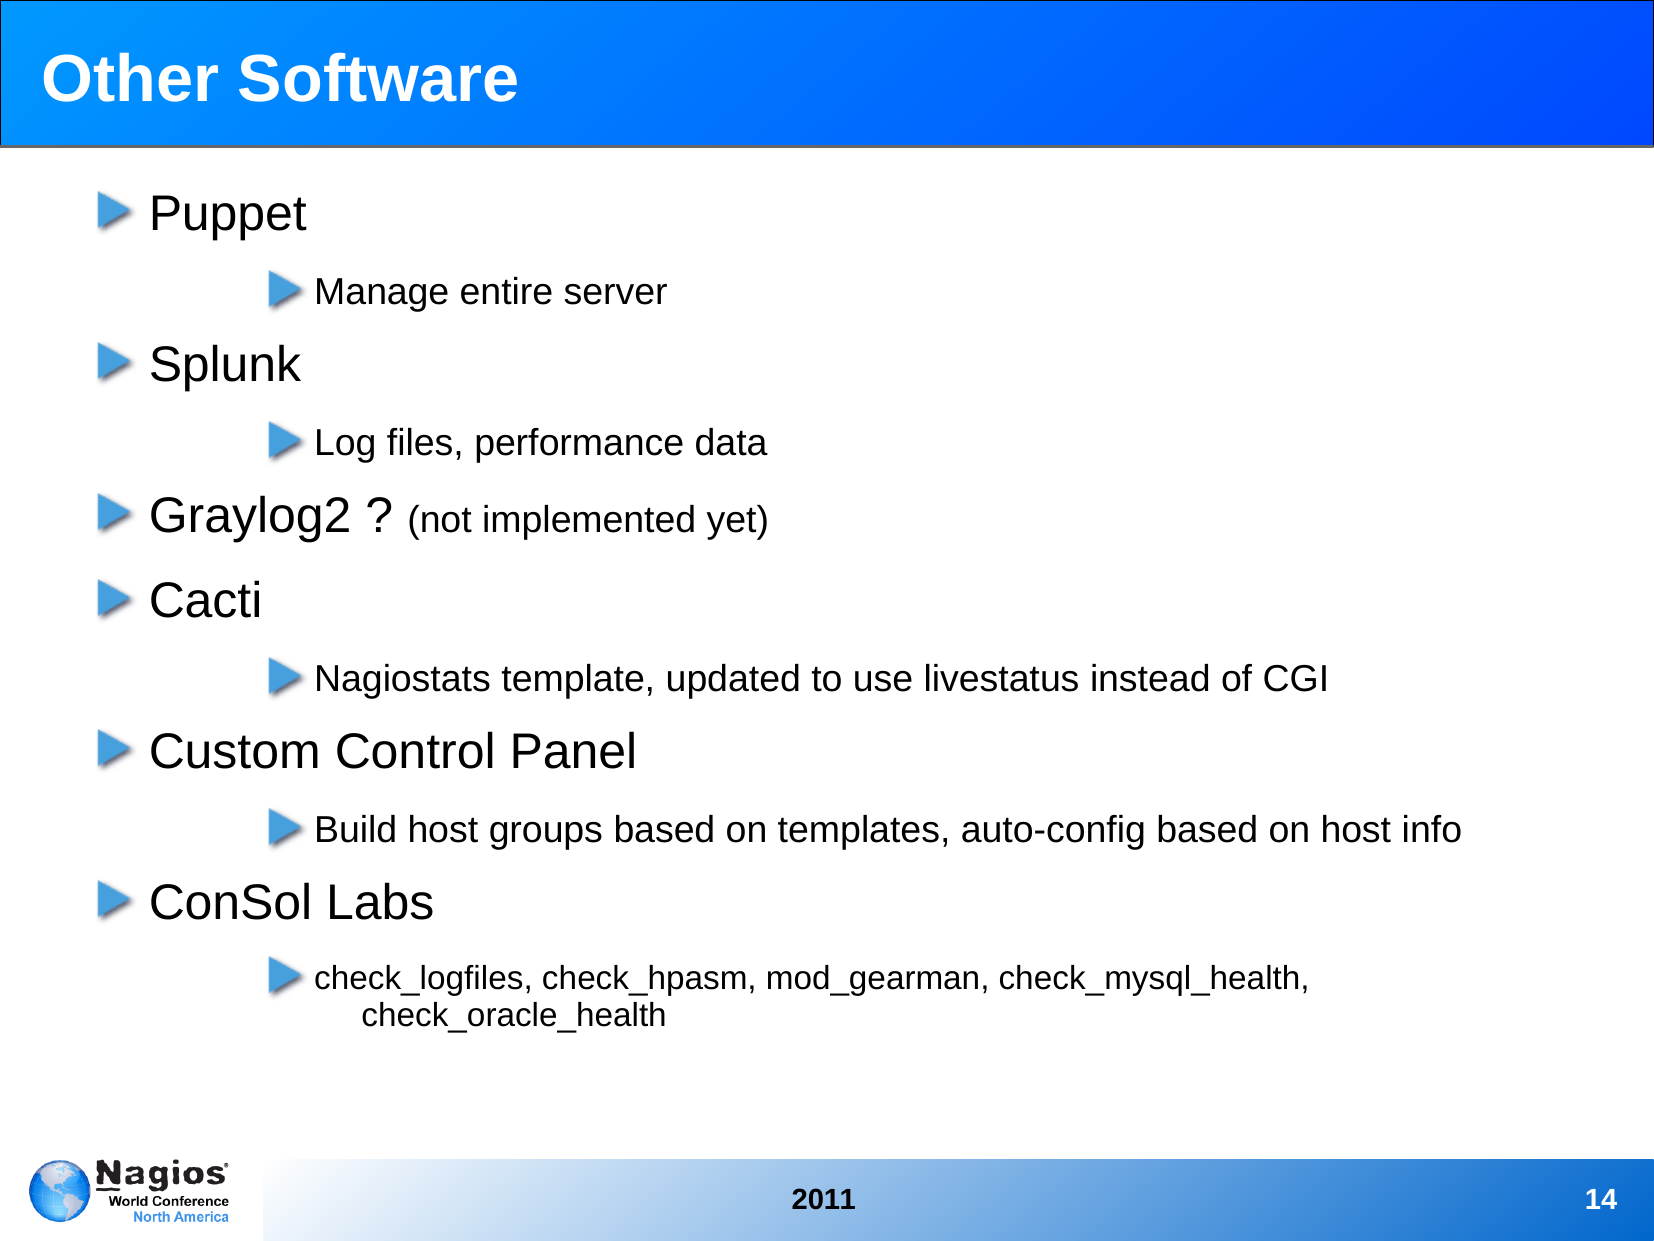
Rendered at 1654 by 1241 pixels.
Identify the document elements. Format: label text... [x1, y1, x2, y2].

title Other Software [41, 29, 1248, 127]
list Puppet Manage entire server Splunk Log files, performance data Graylog2 ? (not implemented yet) Cacti Nagiostats template, updated to use livestatus instead of CGI Custom Control Panel Build host groups based on templates, auto-config based on host info ConSol Labs check_logfiles, check_hpasm, mod_gearman, check_mysql_health, check_oracle_health [77, 185, 1615, 1123]
picture [29, 1159, 229, 1235]
